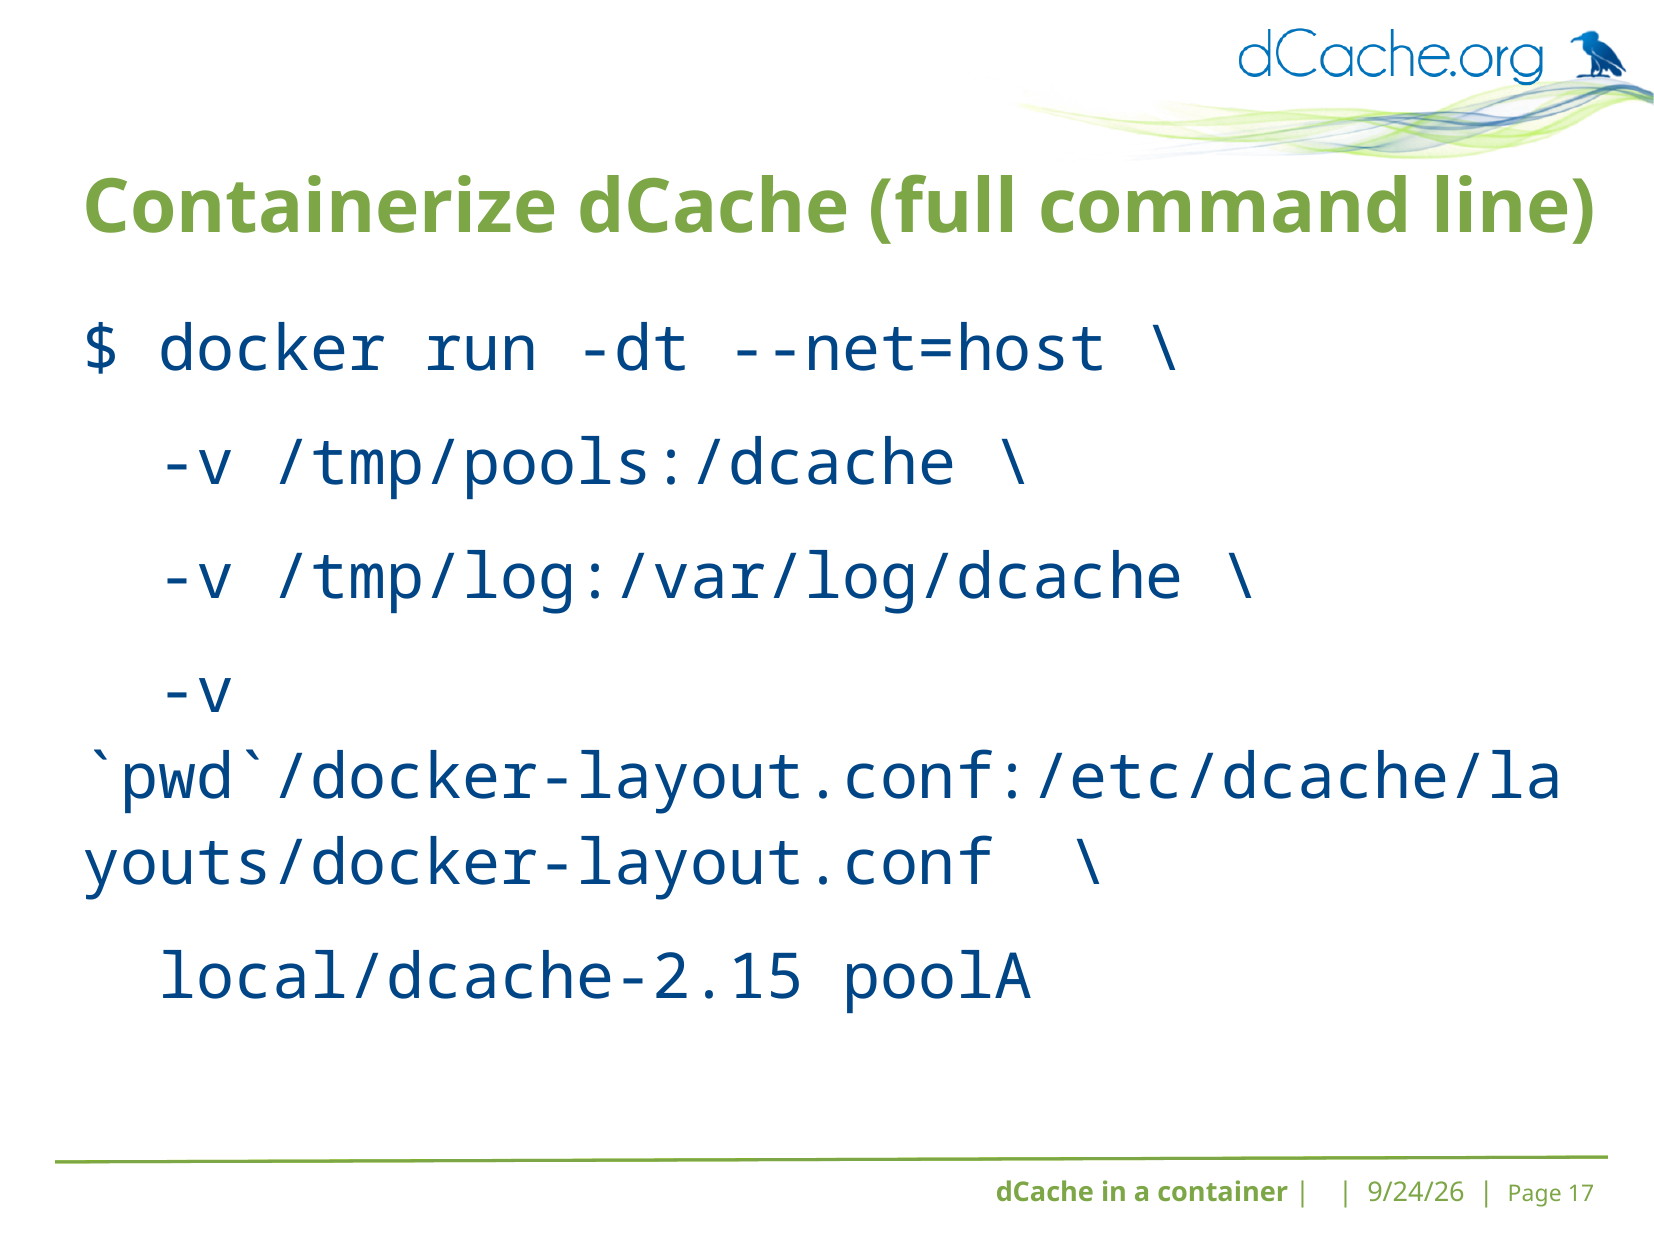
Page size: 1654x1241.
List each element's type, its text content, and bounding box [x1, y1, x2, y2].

picture [956, 16, 1654, 169]
list $ docker run -dt --net=host \ -v /tmp/pools:/dcache \ -v /tmp/log:/var/log/dcache \ -v `pwd`/docker-layout.conf:/etc/dcache/layouts/docker-layout.conf \ local/dcache-2.15 poolA [82, 302, 1571, 1023]
title Containerize dCache (full command line) [82, 155, 1605, 252]
